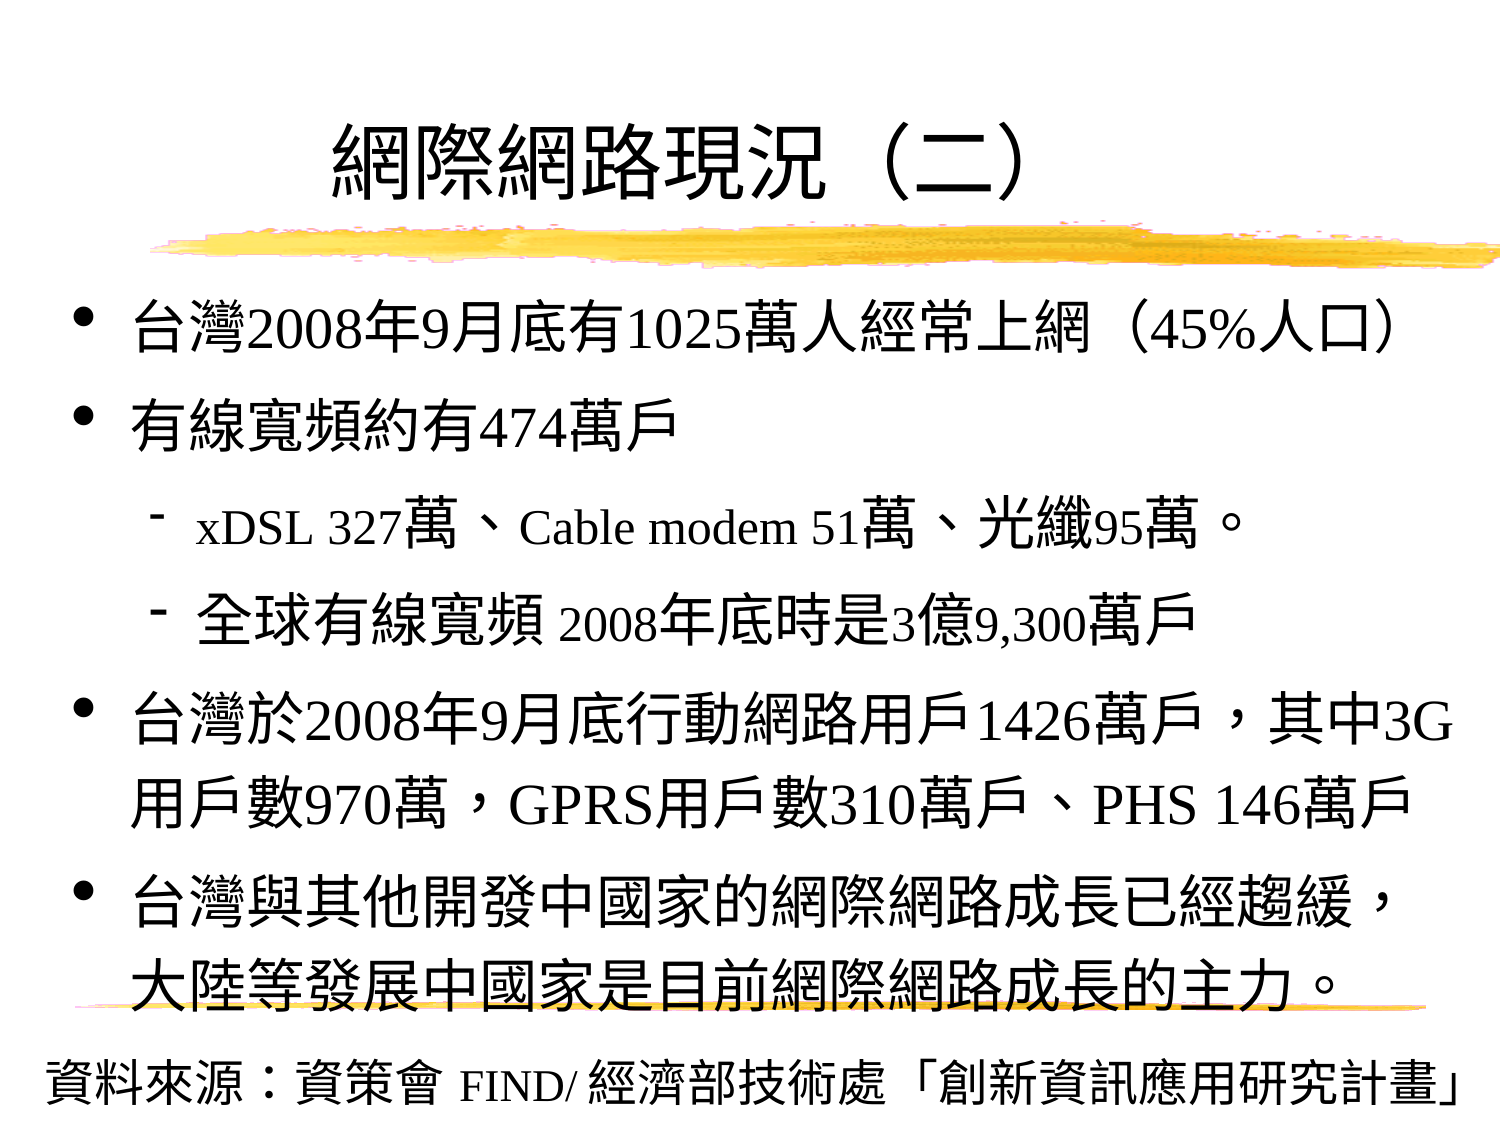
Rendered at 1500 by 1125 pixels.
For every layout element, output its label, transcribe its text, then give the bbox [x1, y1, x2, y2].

picture [614, 999, 623, 1005]
picture [1045, 999, 1055, 1007]
picture [668, 999, 698, 1003]
picture [150, 215, 1500, 279]
picture [488, 999, 528, 1005]
title 網際網路現況（二） [66, 23, 1342, 225]
list 台灣2008年9月底有1025萬人經常上網（45%人口） 有線寬頻約有474萬戶 xDSL 327萬、Cable modem 51萬、光纖95萬。 全球有線寬頻 2008年底時是3億9,300萬戶 台灣於2008年9月底行動網路用戶1426萬戶，其中3G用戶數970萬，GPRS用戶數310萬戶、PHS 146萬戶 台灣與其他開發中國家的網際網路成長已經趨緩，大陸等發展中國家是目前網際網路成長的主力。 [59, 273, 1477, 965]
picture [978, 999, 993, 1006]
text_box 資料來源：資策會FIND/經濟部技術處「創新資訊應用研究計畫」 [30, 1036, 1500, 1111]
picture [75, 999, 1426, 1013]
